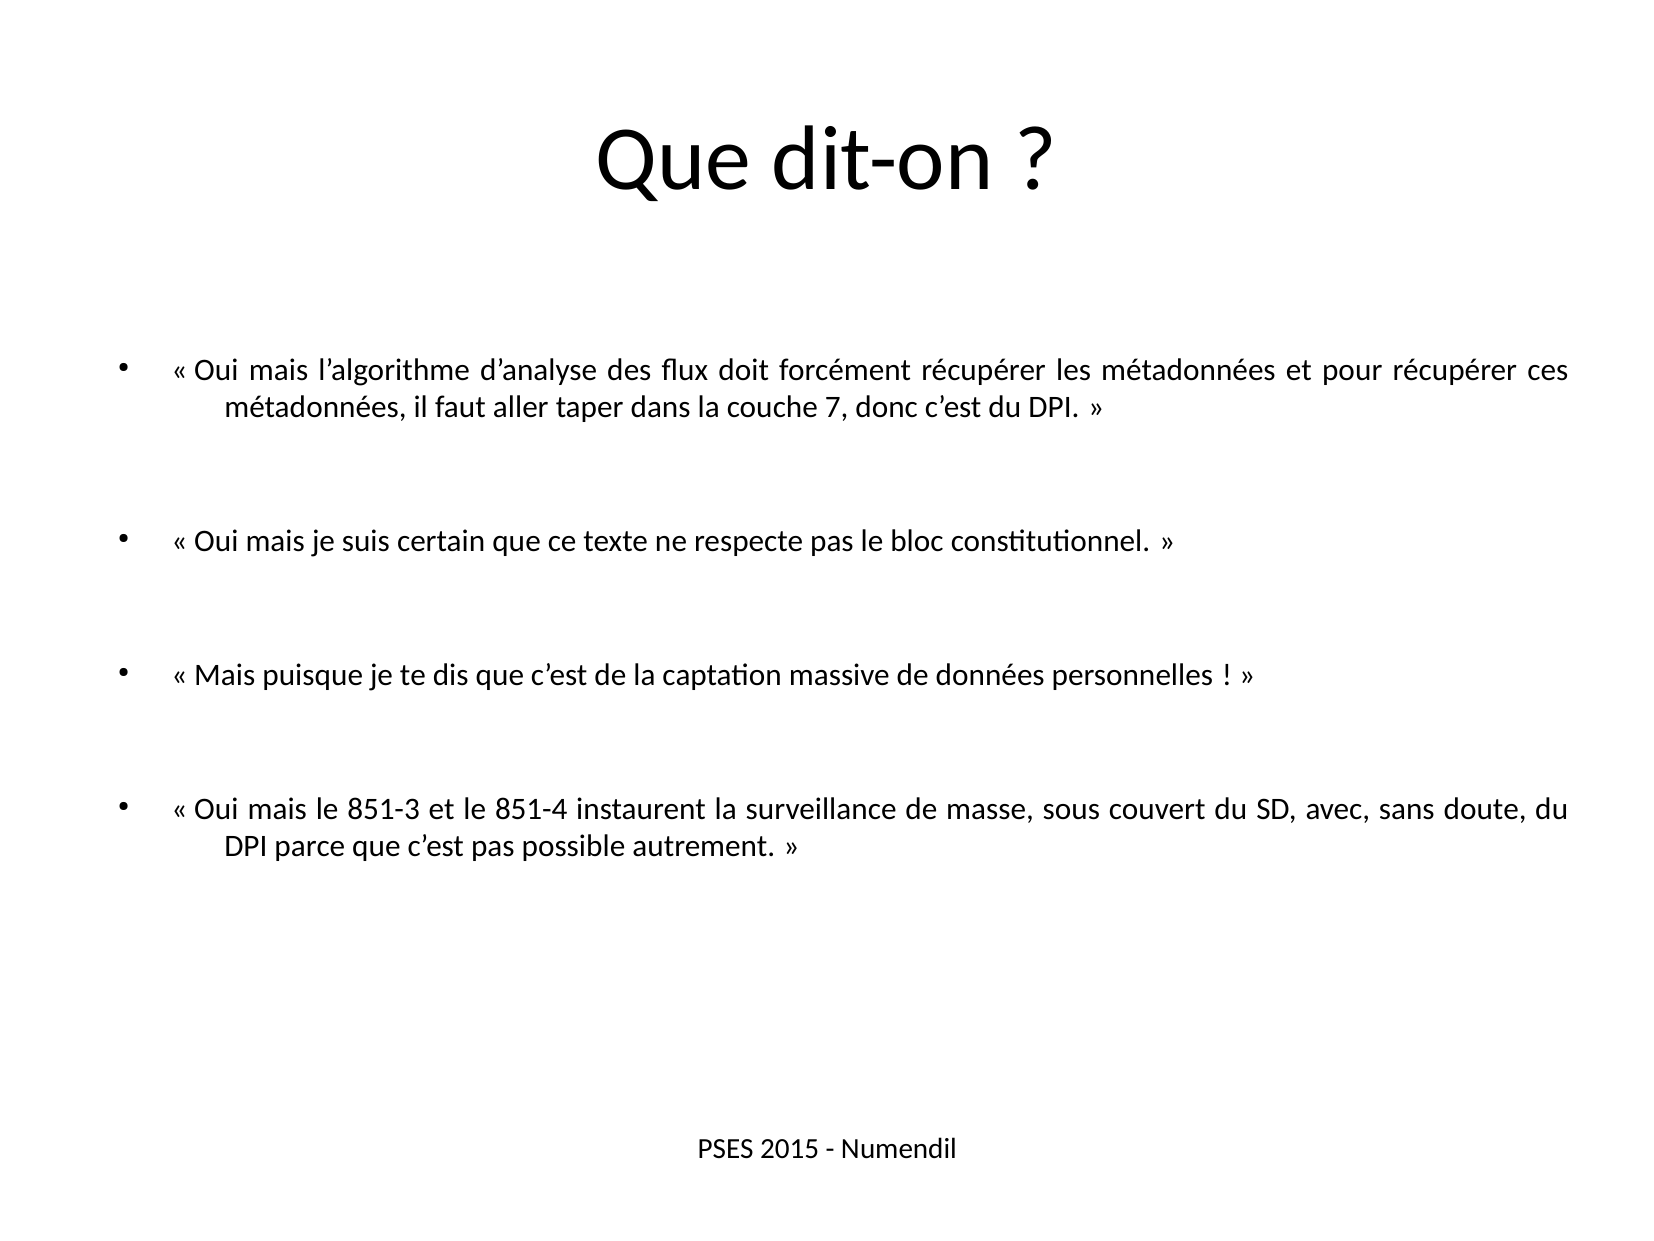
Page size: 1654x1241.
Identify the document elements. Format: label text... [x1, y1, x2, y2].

title Que dit-on ? [82, 49, 1571, 257]
list « Oui mais l’algorithme d’analyse des flux doit forcément récupérer les métadonnées et pour récupérer ces métadonnées, il faut aller taper dans la couche 7, donc c’est du DPI. » « Oui mais je suis certain que ce texte ne respecte pas le bloc constitutionnel. » « Mais puisque je te dis que c’est de la captation massive de données personnelles ! » « Oui mais le 851-3 et le 851-4 instaurent la surveillance de masse, sous couvert du SD, avec, sans doute, du DPI parce que c’est pas possible autrement. » [82, 349, 1571, 1069]
text_box PSES 2015 - Numendil [565, 1129, 1090, 1216]
